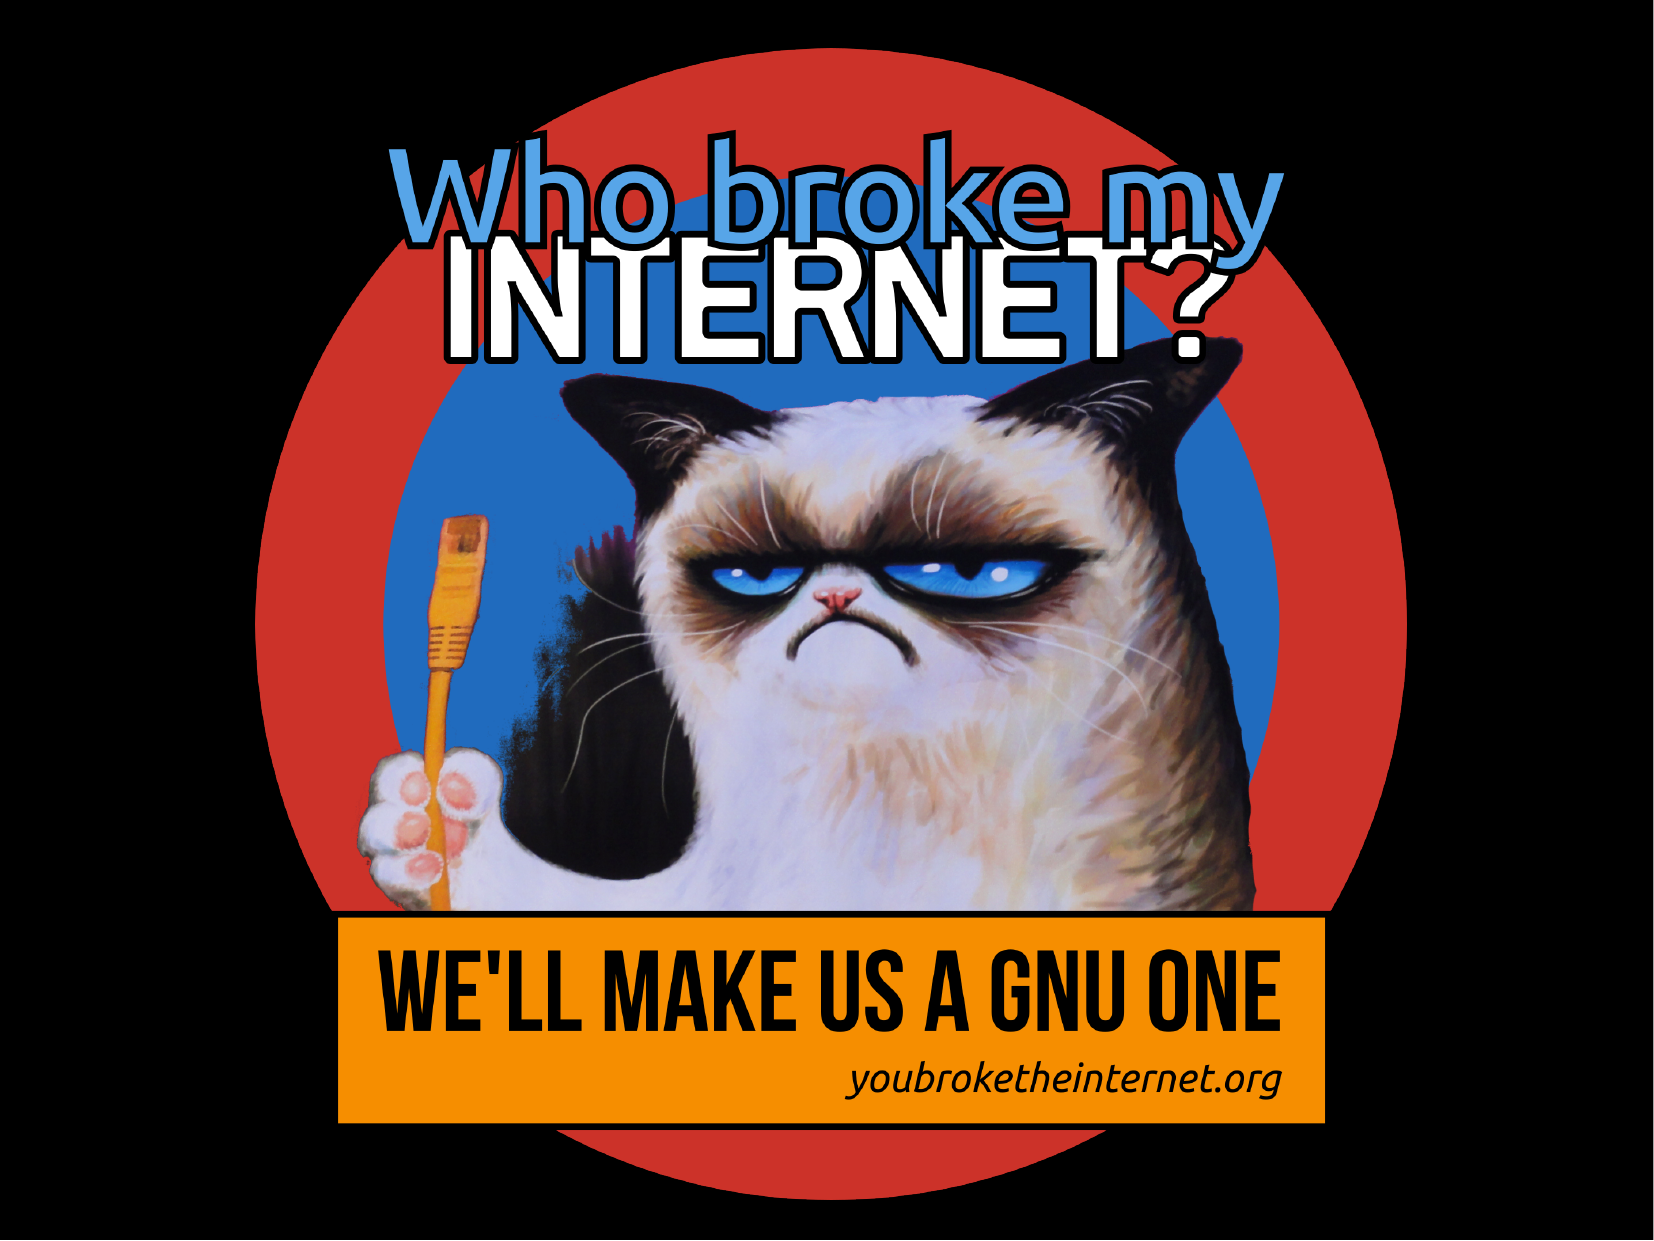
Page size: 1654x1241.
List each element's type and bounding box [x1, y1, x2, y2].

picture [255, 48, 1407, 1201]
